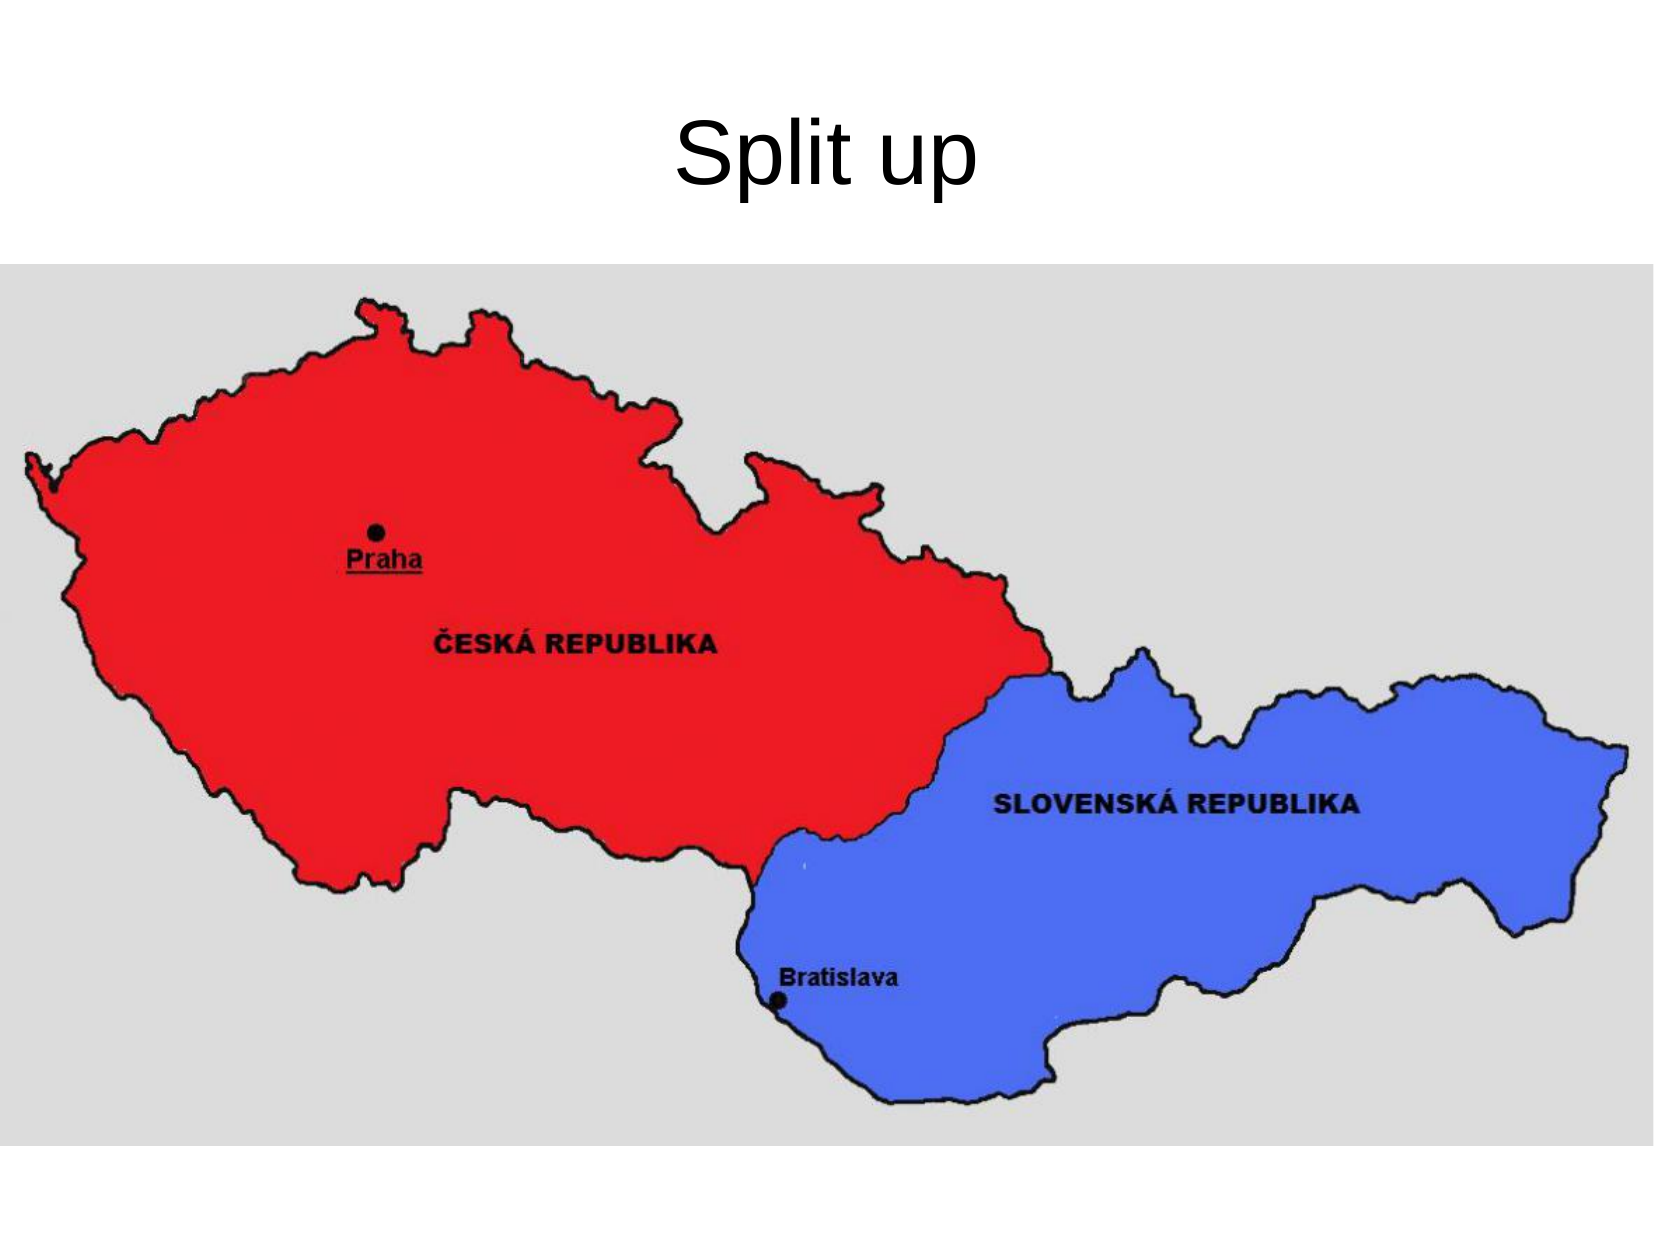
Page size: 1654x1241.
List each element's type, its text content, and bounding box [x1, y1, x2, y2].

title Split up [82, 49, 1571, 257]
picture [0, 264, 1654, 1146]
